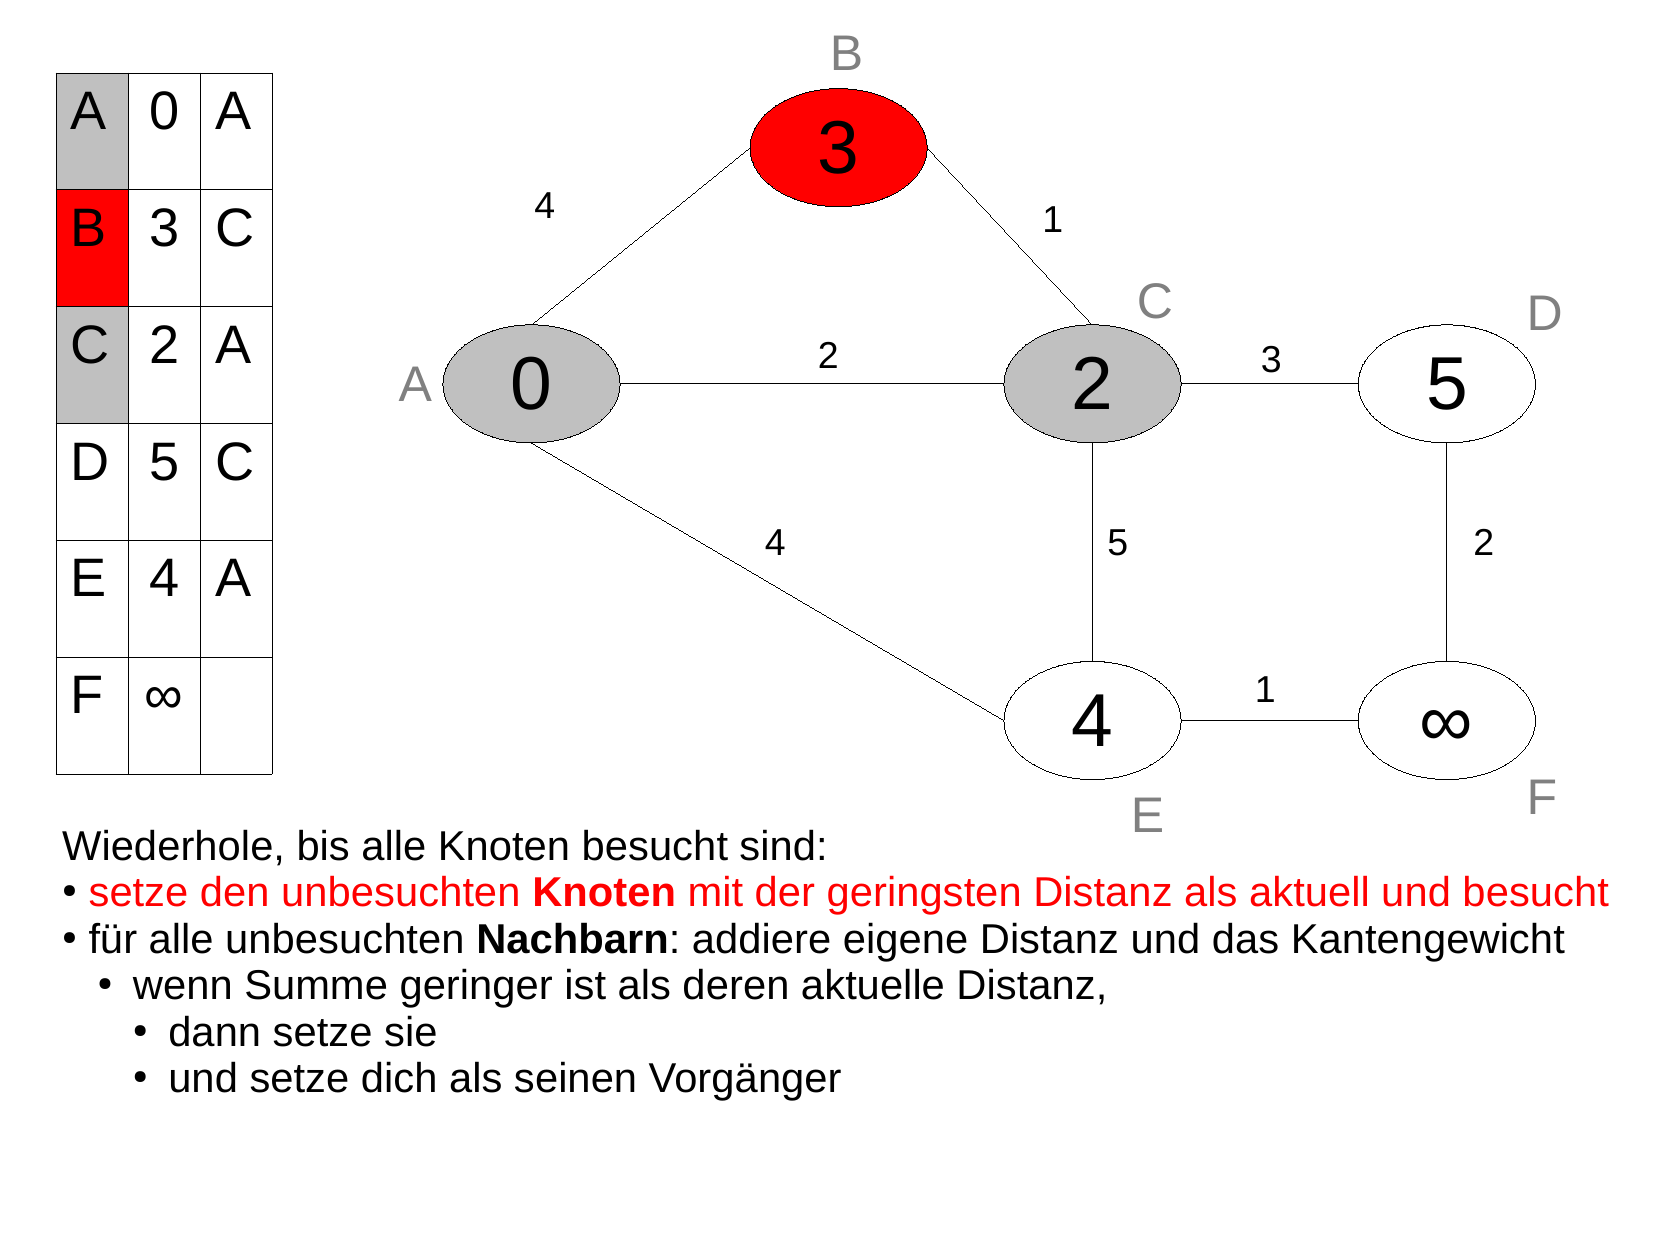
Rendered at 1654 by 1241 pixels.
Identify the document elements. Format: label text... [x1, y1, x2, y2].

table_cell ∞ [129, 658, 200, 774]
table_cell D [57, 424, 128, 540]
table_header 0 [129, 74, 200, 189]
text_box 5 [1358, 324, 1536, 443]
text_box D [1511, 277, 1601, 367]
table_cell C [201, 424, 272, 540]
text_box C [1122, 265, 1211, 361]
text_box 4 [750, 513, 810, 571]
table_cell F [57, 658, 128, 774]
table_cell C [57, 307, 128, 423]
table_cell C [201, 190, 272, 306]
table_header A [57, 74, 128, 189]
table_cell B [57, 190, 128, 306]
table_cell A [201, 307, 272, 423]
text_box 1 [1240, 661, 1300, 725]
text_box 5 [1092, 513, 1152, 573]
table_cell [201, 658, 272, 774]
text_box 4 [1003, 661, 1182, 780]
table_header A [201, 74, 272, 189]
text_box Wiederhole, bis alle Knoten besucht sind: setze den unbesuchten Knoten mit der geringsten Distanz als aktuell und besucht für alle unbesuchten Nachbarn: addiere eigene Distanz und das Kantengewicht wenn Summe geringer ist als deren aktuelle Distanz, dann setze sie und setze dich als seinen Vorgänger [47, 815, 1654, 1113]
table_cell 3 [129, 190, 200, 306]
text_box A [383, 348, 473, 426]
text_box ∞ [1358, 661, 1536, 780]
text_box 0 [461, 324, 621, 443]
table_cell A [201, 541, 272, 657]
text_box E [1116, 779, 1176, 815]
text_box 4 [519, 177, 579, 235]
text_box 3 [1246, 330, 1306, 390]
text_box 3 [750, 89, 928, 207]
table_cell E [57, 541, 128, 657]
text_box B [814, 17, 904, 89]
table_cell 2 [129, 307, 200, 423]
text_box 2 [803, 326, 863, 384]
text_box 1 [1027, 191, 1087, 249]
text_box F [1511, 761, 1601, 815]
table_cell 4 [129, 541, 200, 657]
text_box 2 [1003, 324, 1182, 443]
table_cell 5 [129, 424, 200, 540]
text_box 2 [1458, 513, 1518, 585]
